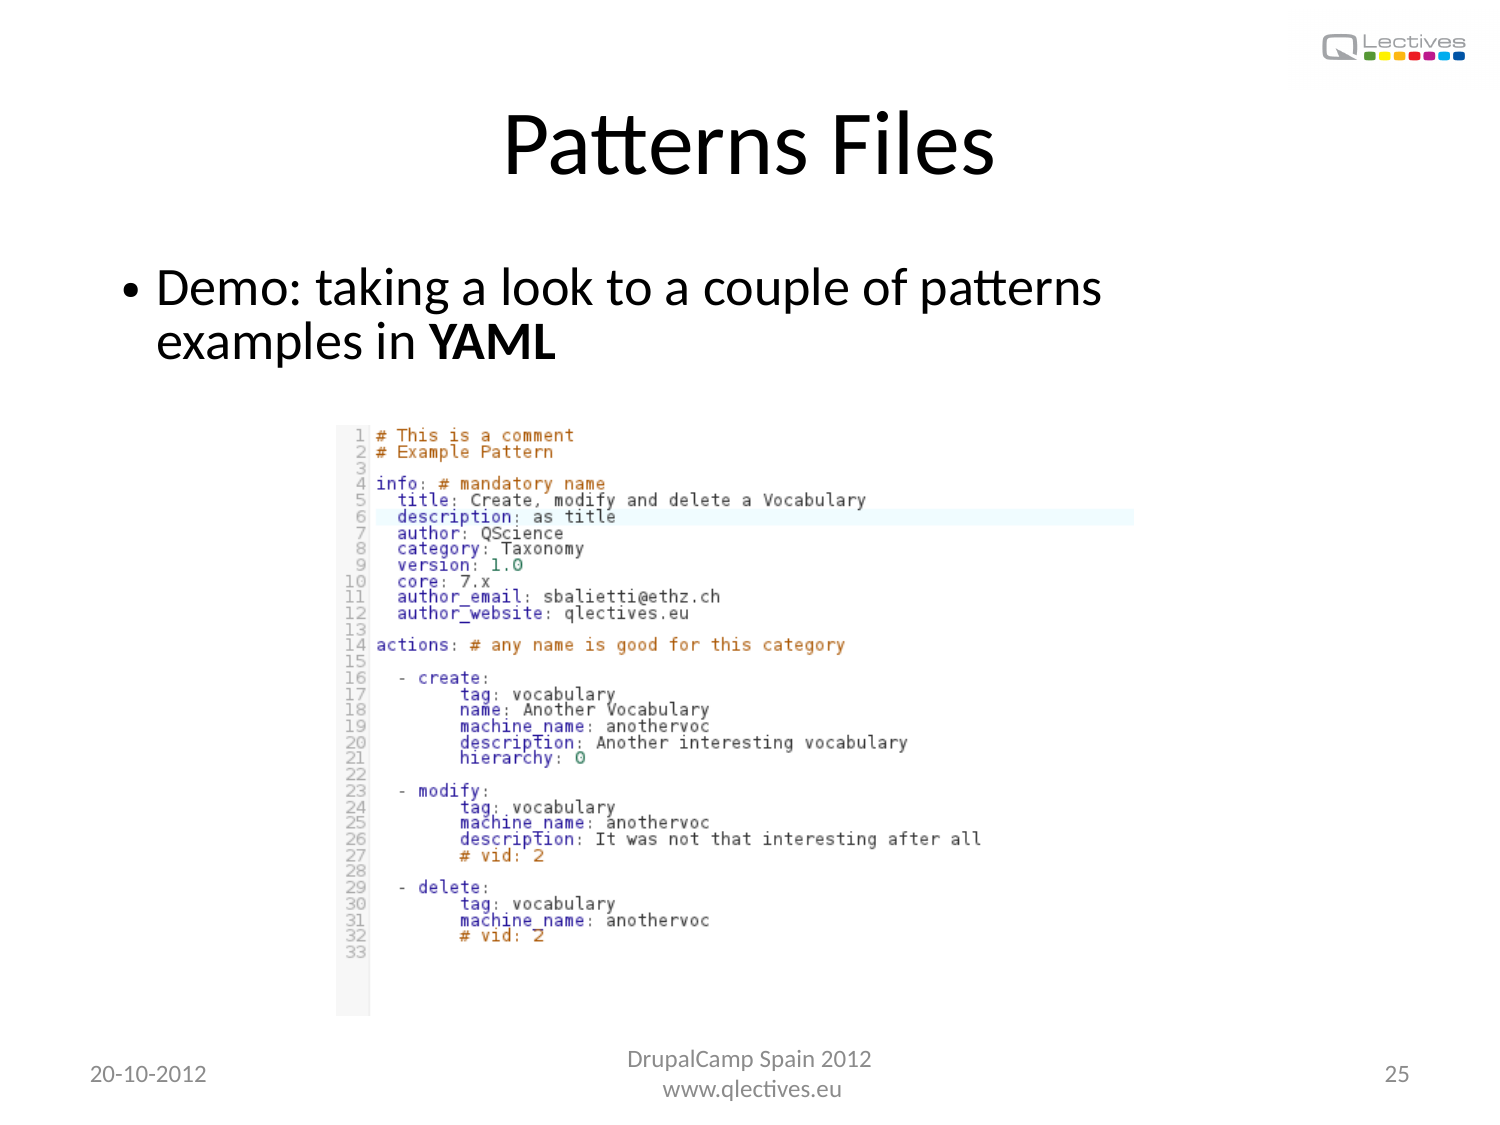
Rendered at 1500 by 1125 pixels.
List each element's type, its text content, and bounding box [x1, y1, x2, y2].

text_box <number> [1074, 1042, 1425, 1103]
picture [1288, 9, 1500, 90]
text_box Demo: taking a look to a couple of patterns examples in YAML [106, 256, 1200, 461]
text_box DrupalCamp Spain 2012 www.qlectives.eu [512, 1042, 988, 1103]
text_box 20-10-2012 [74, 1042, 425, 1103]
picture [336, 461, 1134, 1016]
text_box Patterns Files [74, 44, 1425, 233]
